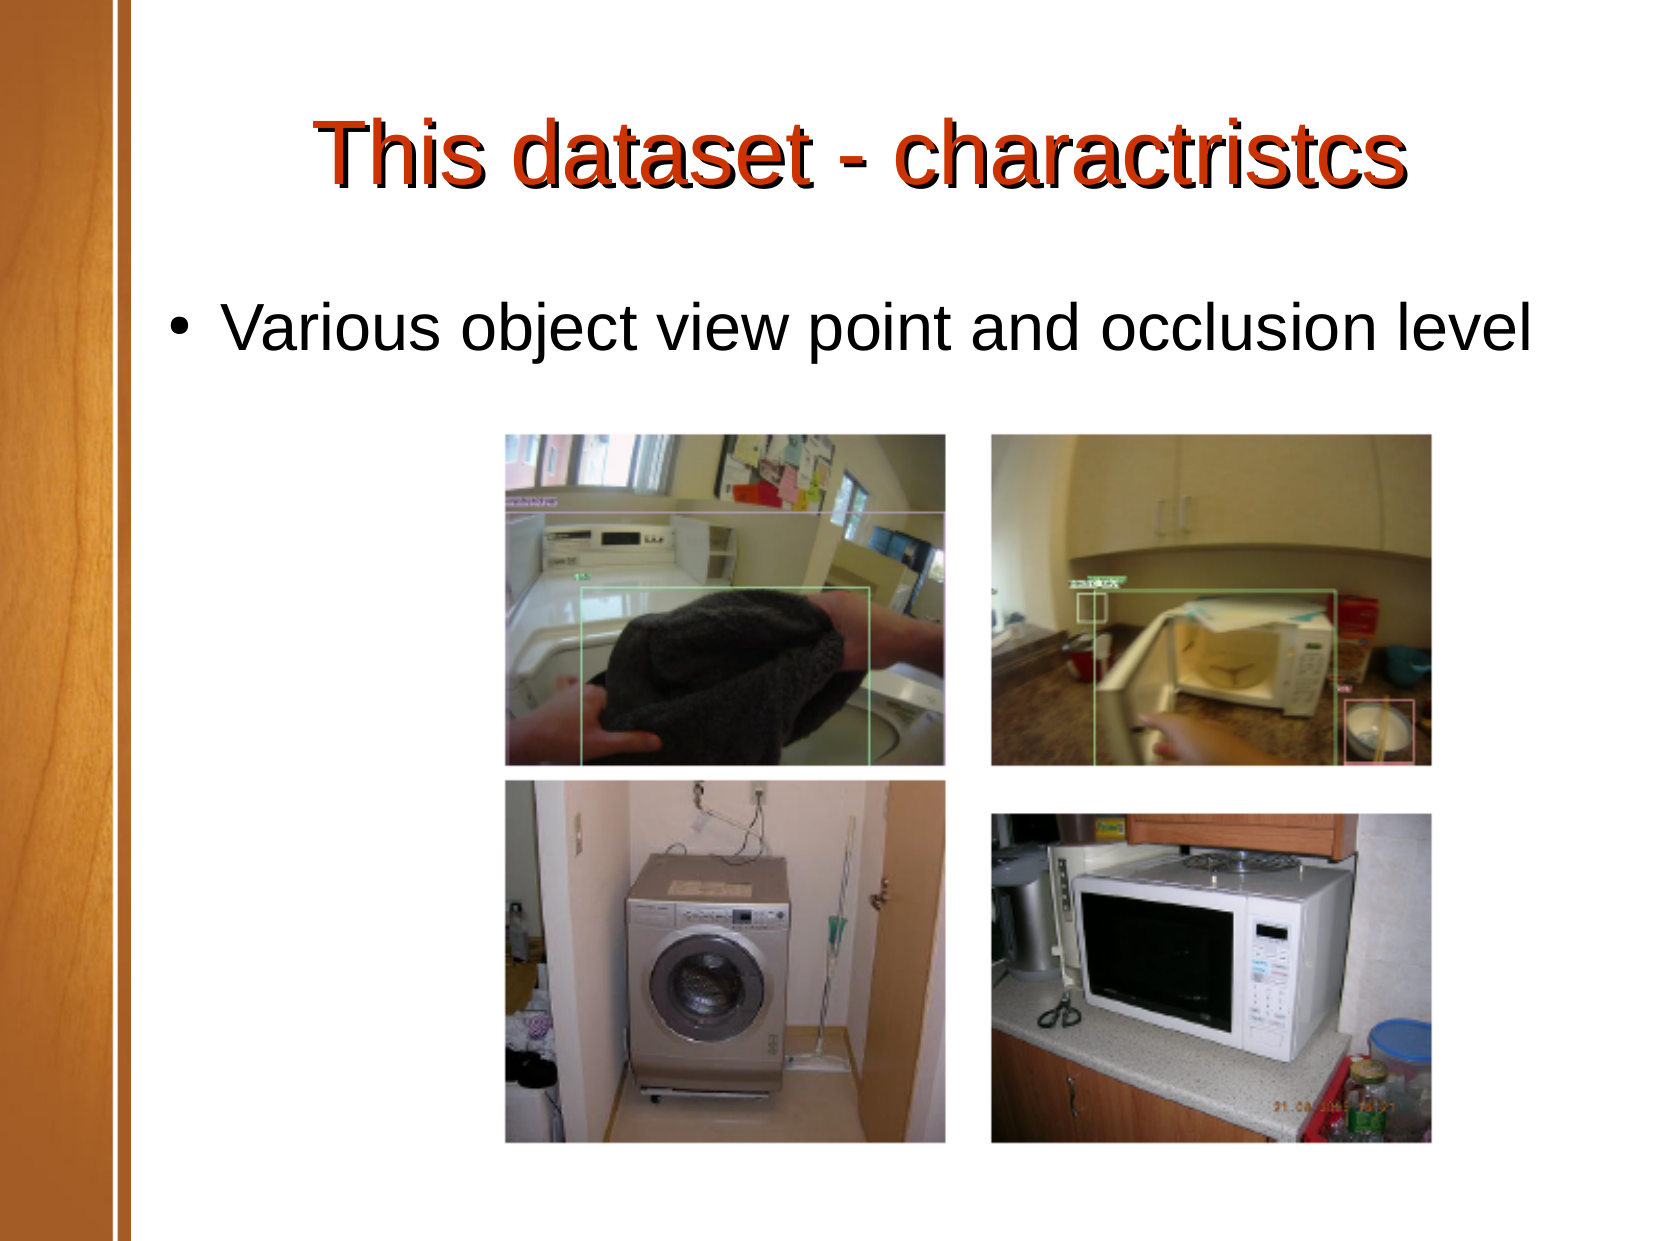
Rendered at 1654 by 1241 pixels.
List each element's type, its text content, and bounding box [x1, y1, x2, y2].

picture [0, 0, 131, 1241]
title This dataset - charactristcs [150, 56, 1571, 250]
list Various object view point and occlusion level [150, 290, 1571, 1094]
picture [487, 412, 1453, 1158]
